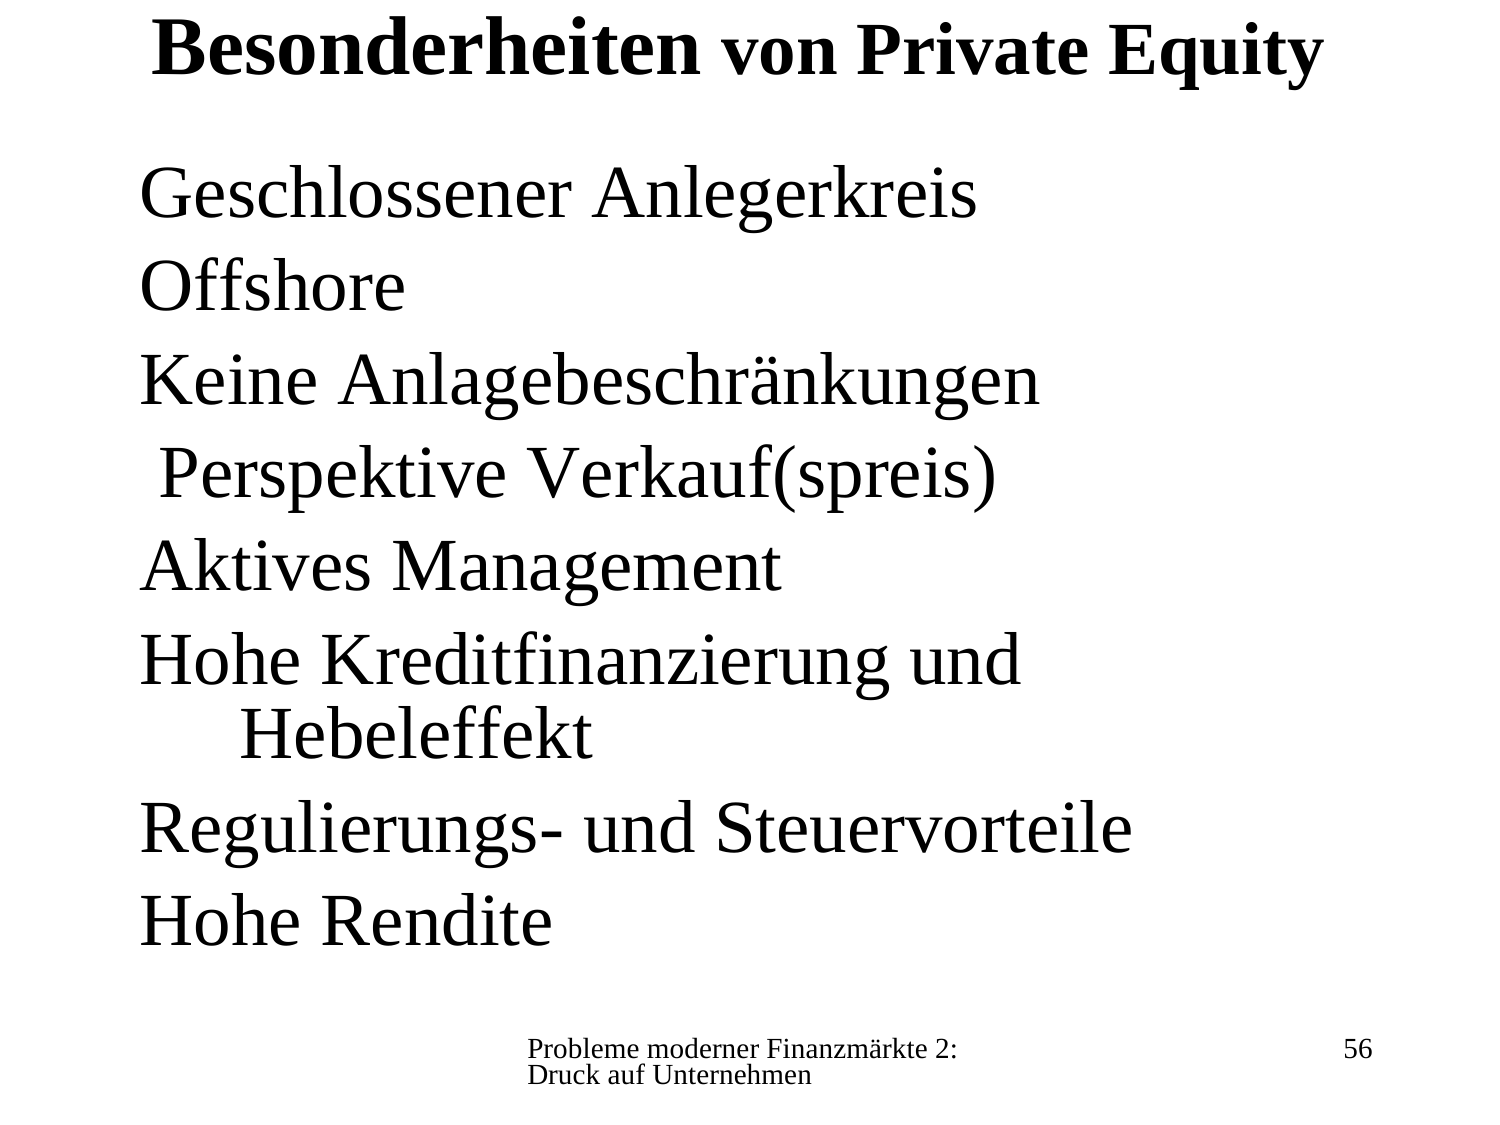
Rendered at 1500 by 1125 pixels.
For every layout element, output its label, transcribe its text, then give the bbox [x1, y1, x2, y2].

text_box Besonderheiten von Private Equity [112, 0, 1388, 138]
text_box Geschlossener Anlegerkreis Offshore Keine Anlagebeschränkungen Perspektive Verkauf(spreis) Aktives Management Hohe Kreditfinanzierung und Hebeleffekt Regulierungs- und Steuervorteile Hohe Rendite [125, 149, 1388, 1038]
